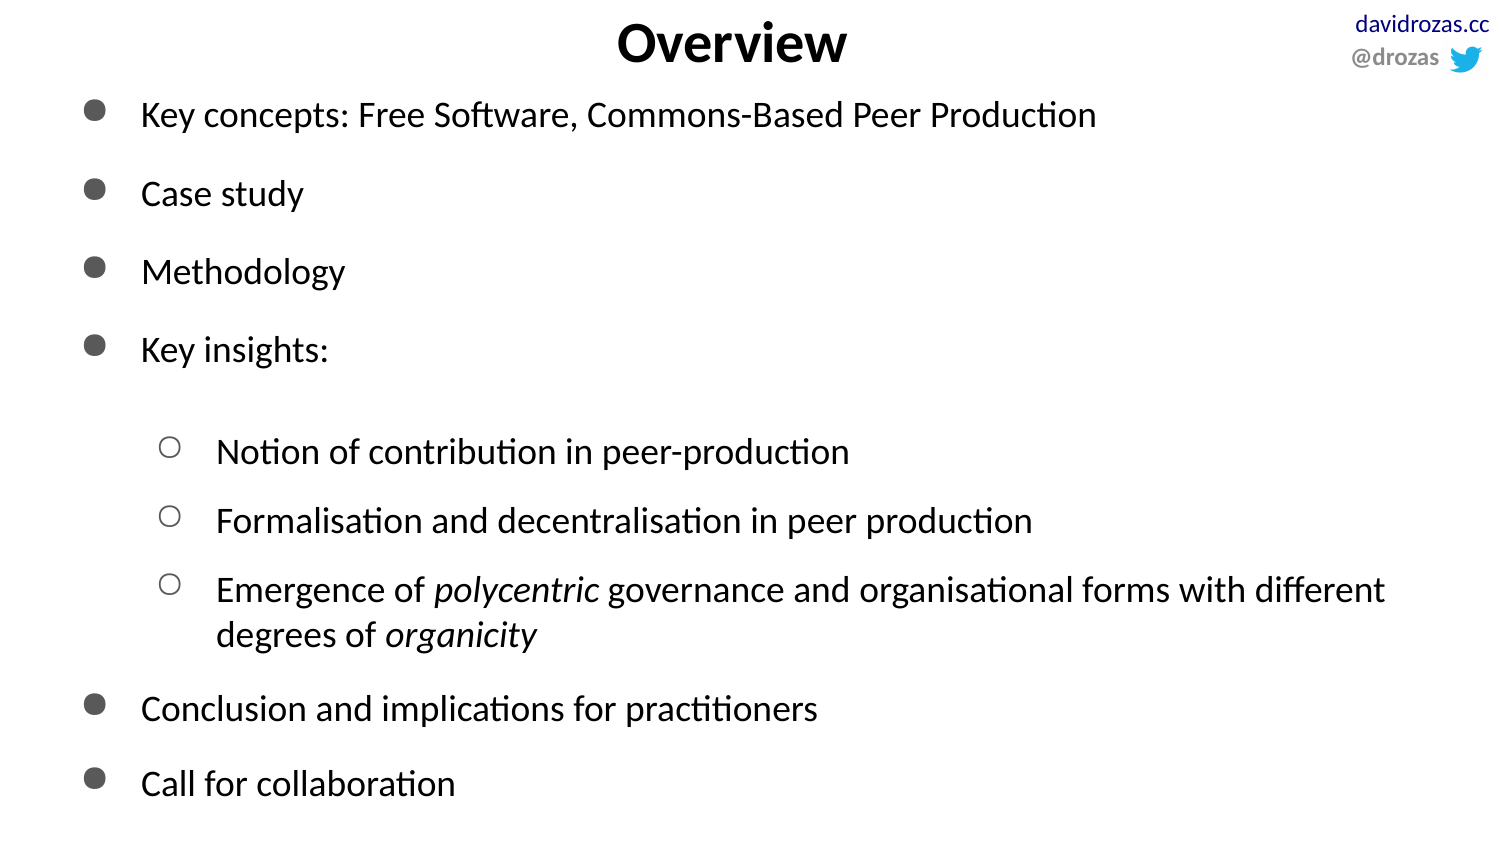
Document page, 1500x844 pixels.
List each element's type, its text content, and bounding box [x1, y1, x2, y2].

text_box davidrozas.cc [1340, 5, 1500, 46]
text_box @drozas [1330, 37, 1443, 73]
list Key concepts: Free Software, Commons-Based Peer Production Case study Methodology Key insights: Notion of contribution in peer-production Formalisation and decentralisation in peer production Emergence of polycentric governance and organisational forms with different degrees of organicity Conclusion and implications for practitioners Call for collaboration [51, 75, 1480, 636]
picture [1443, 46, 1489, 82]
title Overview [602, 0, 930, 75]
